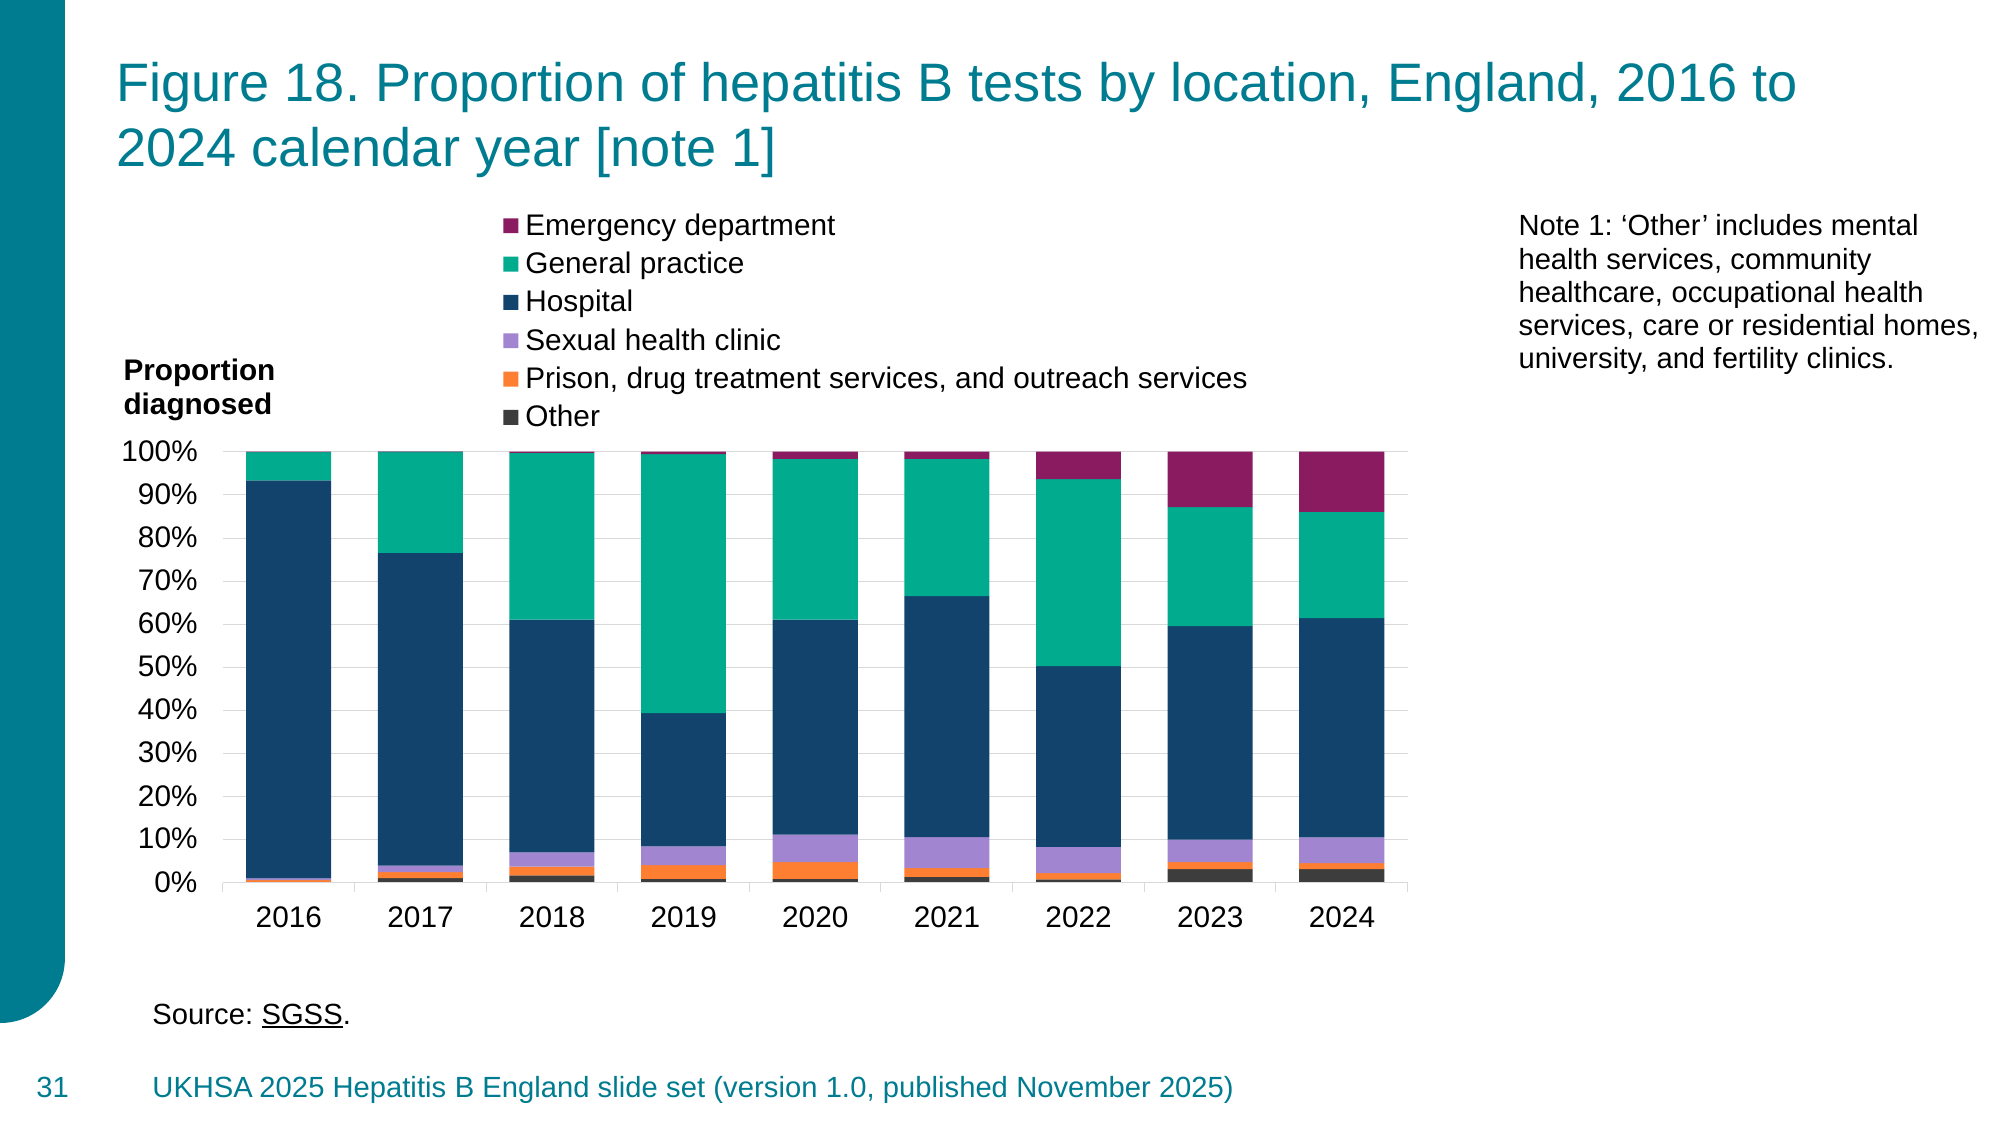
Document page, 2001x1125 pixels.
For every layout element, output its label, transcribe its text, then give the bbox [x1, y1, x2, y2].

picture [119, 183, 1434, 942]
text_box [21, 1056, 120, 1117]
text_box Note 1: ‘Other’ includes mental health services, community healthcare, occupational health services, care or residential homes, university, and fertility clinics. [1503, 200, 2000, 385]
text_box UKHSA 2025 Hepatitis B England slide set (version 1.0, published November 2025) [137, 1056, 1780, 1116]
text_box Source: SGSS. [137, 989, 1138, 1039]
title Figure 18. Proportion of hepatitis B tests by location, England, 2016 to 2024 calendar year [note 1] [101, 10, 1926, 179]
